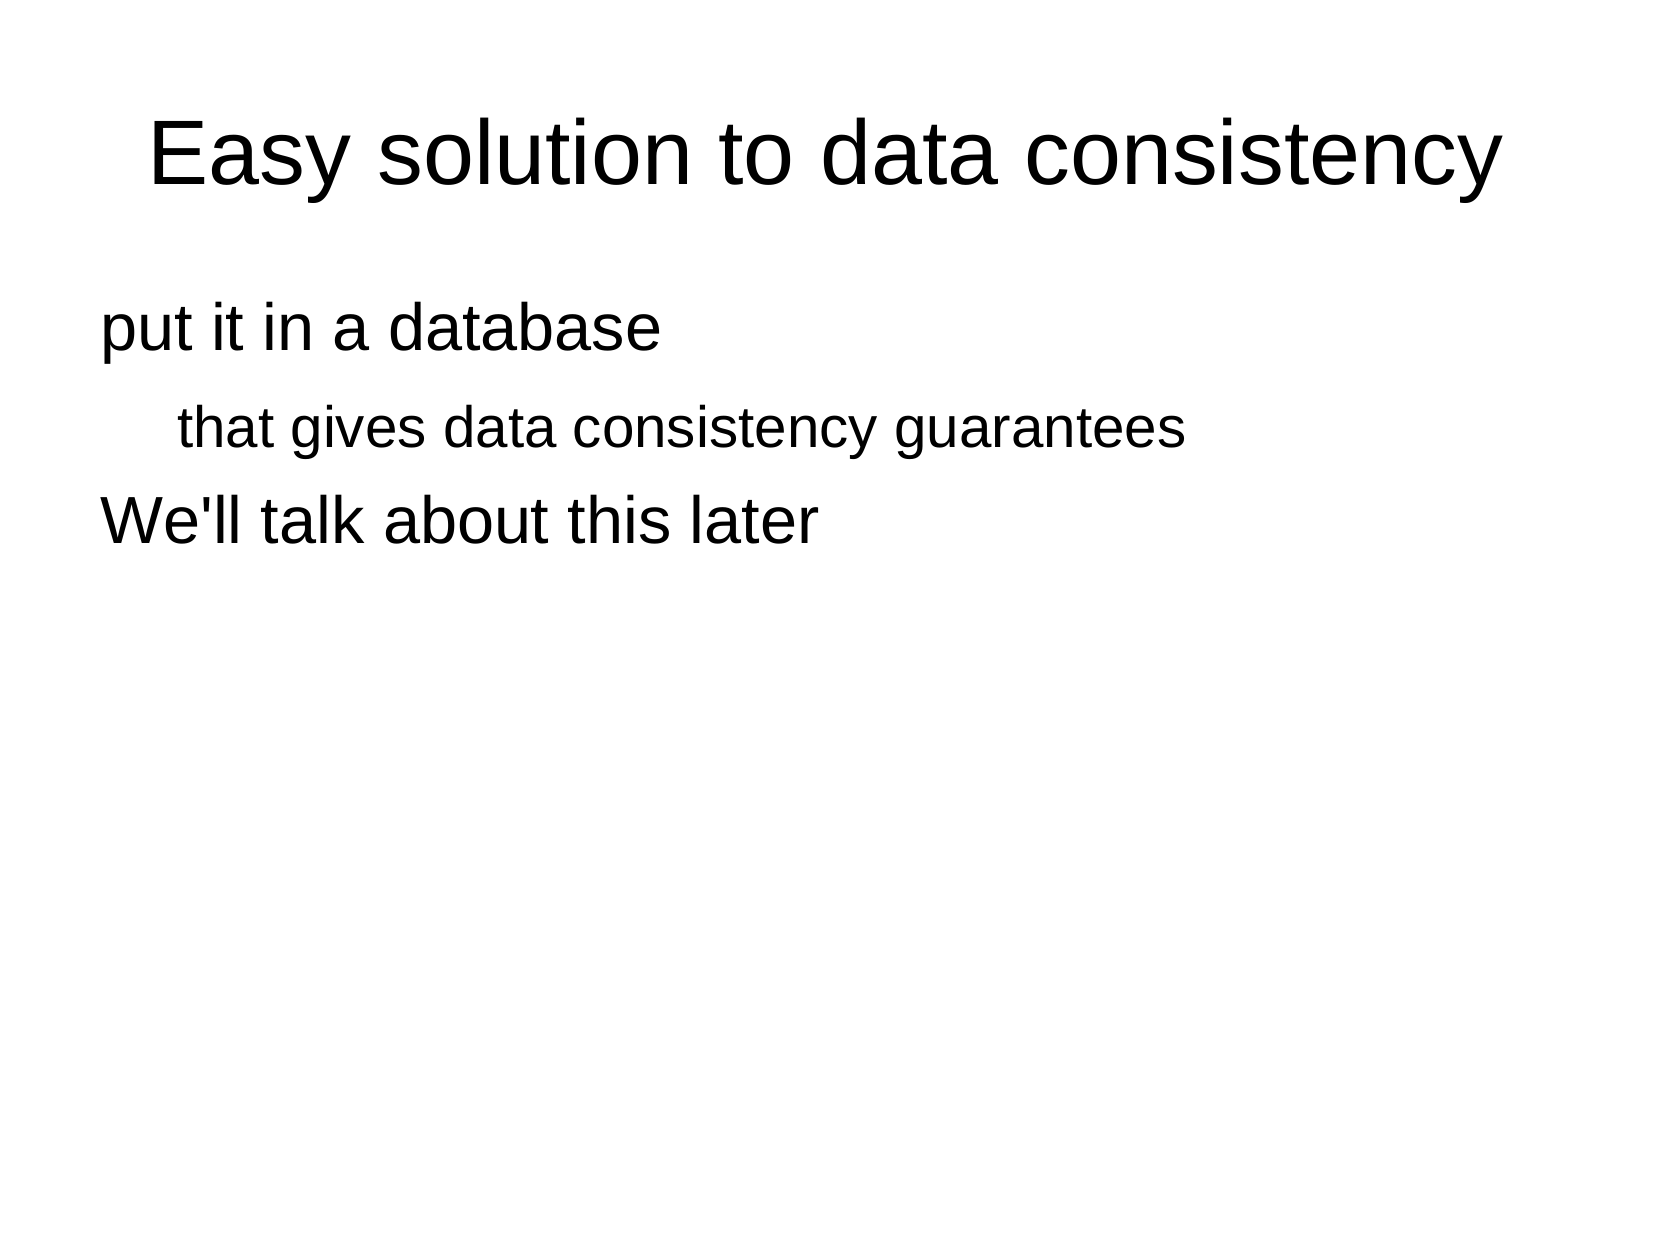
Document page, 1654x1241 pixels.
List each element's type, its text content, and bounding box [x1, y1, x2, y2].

list put it in a database that gives data consistency guarantees We'll talk about this later [82, 290, 1571, 1094]
title Easy solution to data consistency [82, 56, 1571, 250]
